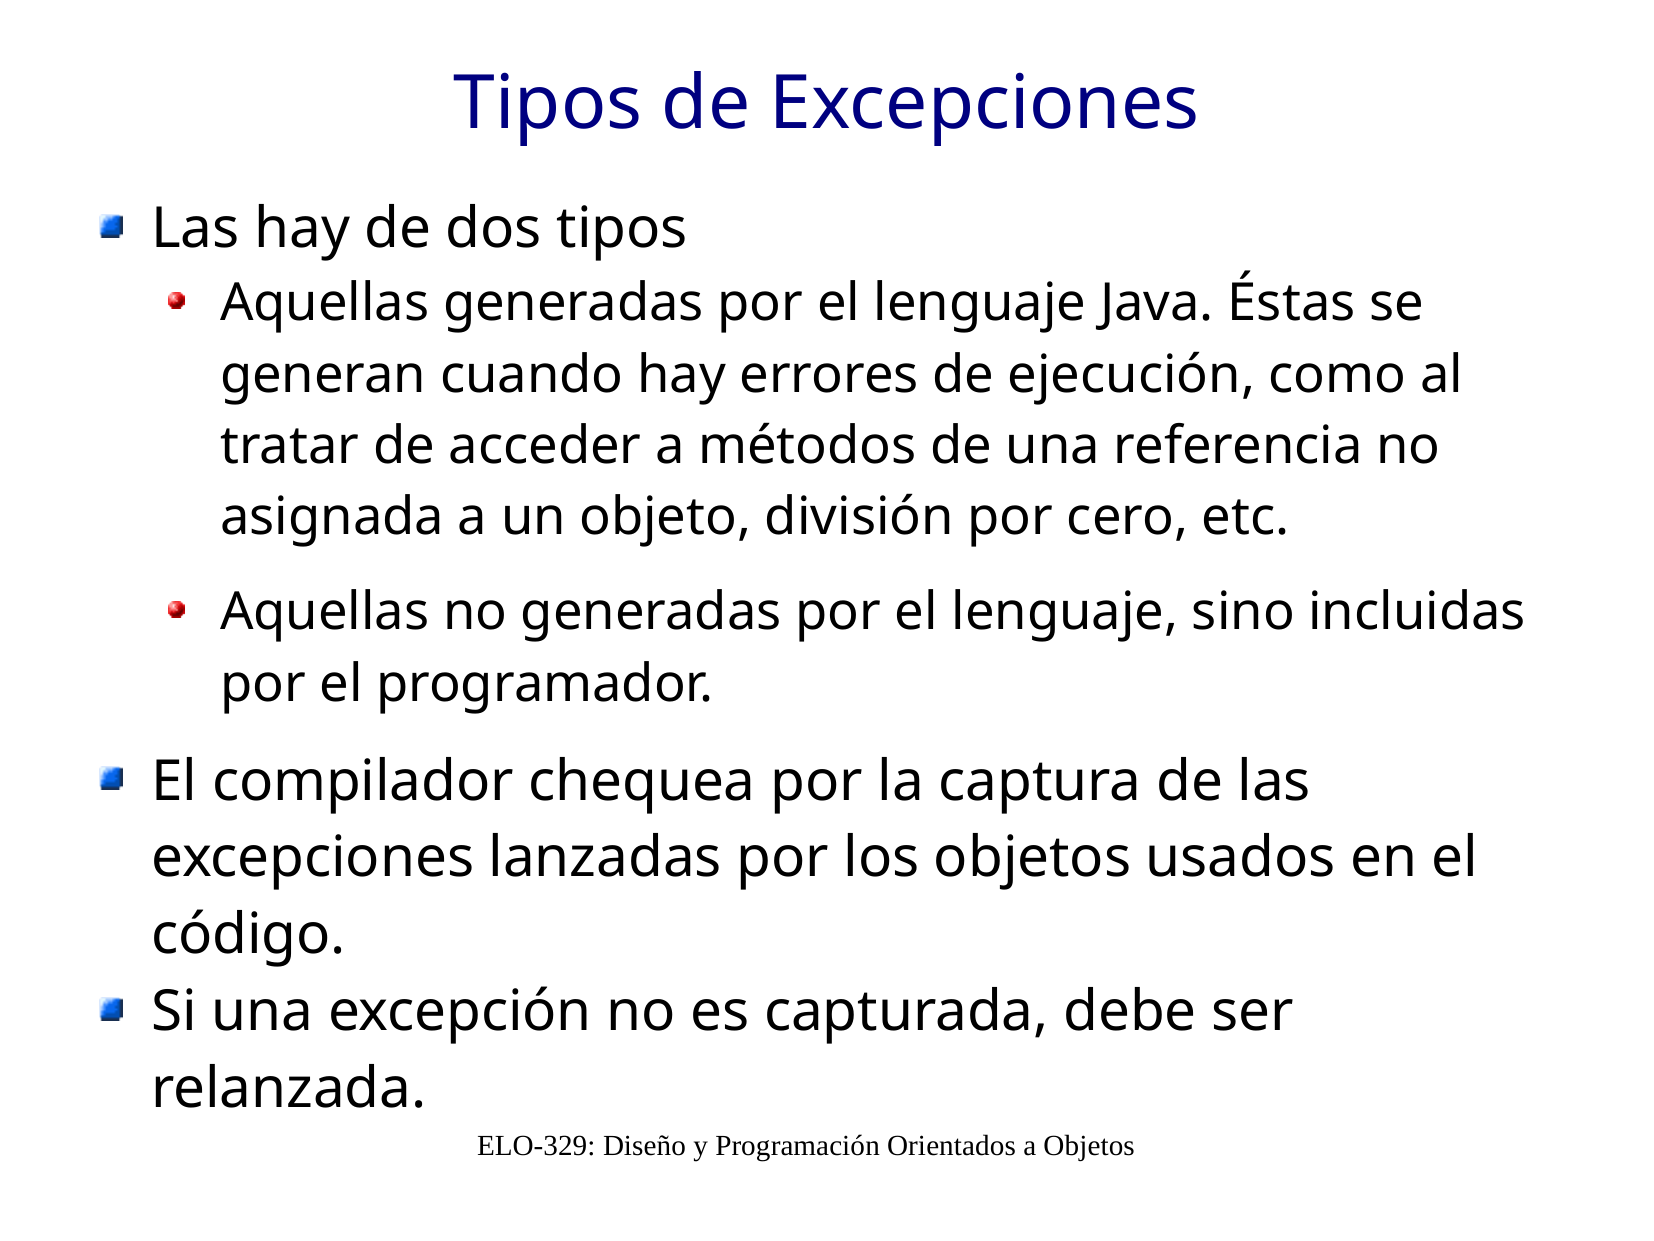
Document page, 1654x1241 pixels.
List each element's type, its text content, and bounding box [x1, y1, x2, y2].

list Las hay de dos tipos Aquellas generadas por el lenguaje Java. Éstas se generan cuando hay errores de ejecución, como al tratar de acceder a métodos de una referencia no asignada a un objeto, división por cero, etc. Aquellas no generadas por el lenguaje, sino incluidas por el programador. El compilador chequea por la captura de las excepciones lanzadas por los objetos usados en el código. Si una excepción no es capturada, debe ser relanzada. [82, 187, 1571, 1126]
title Tipos de Excepciones [82, 50, 1571, 149]
